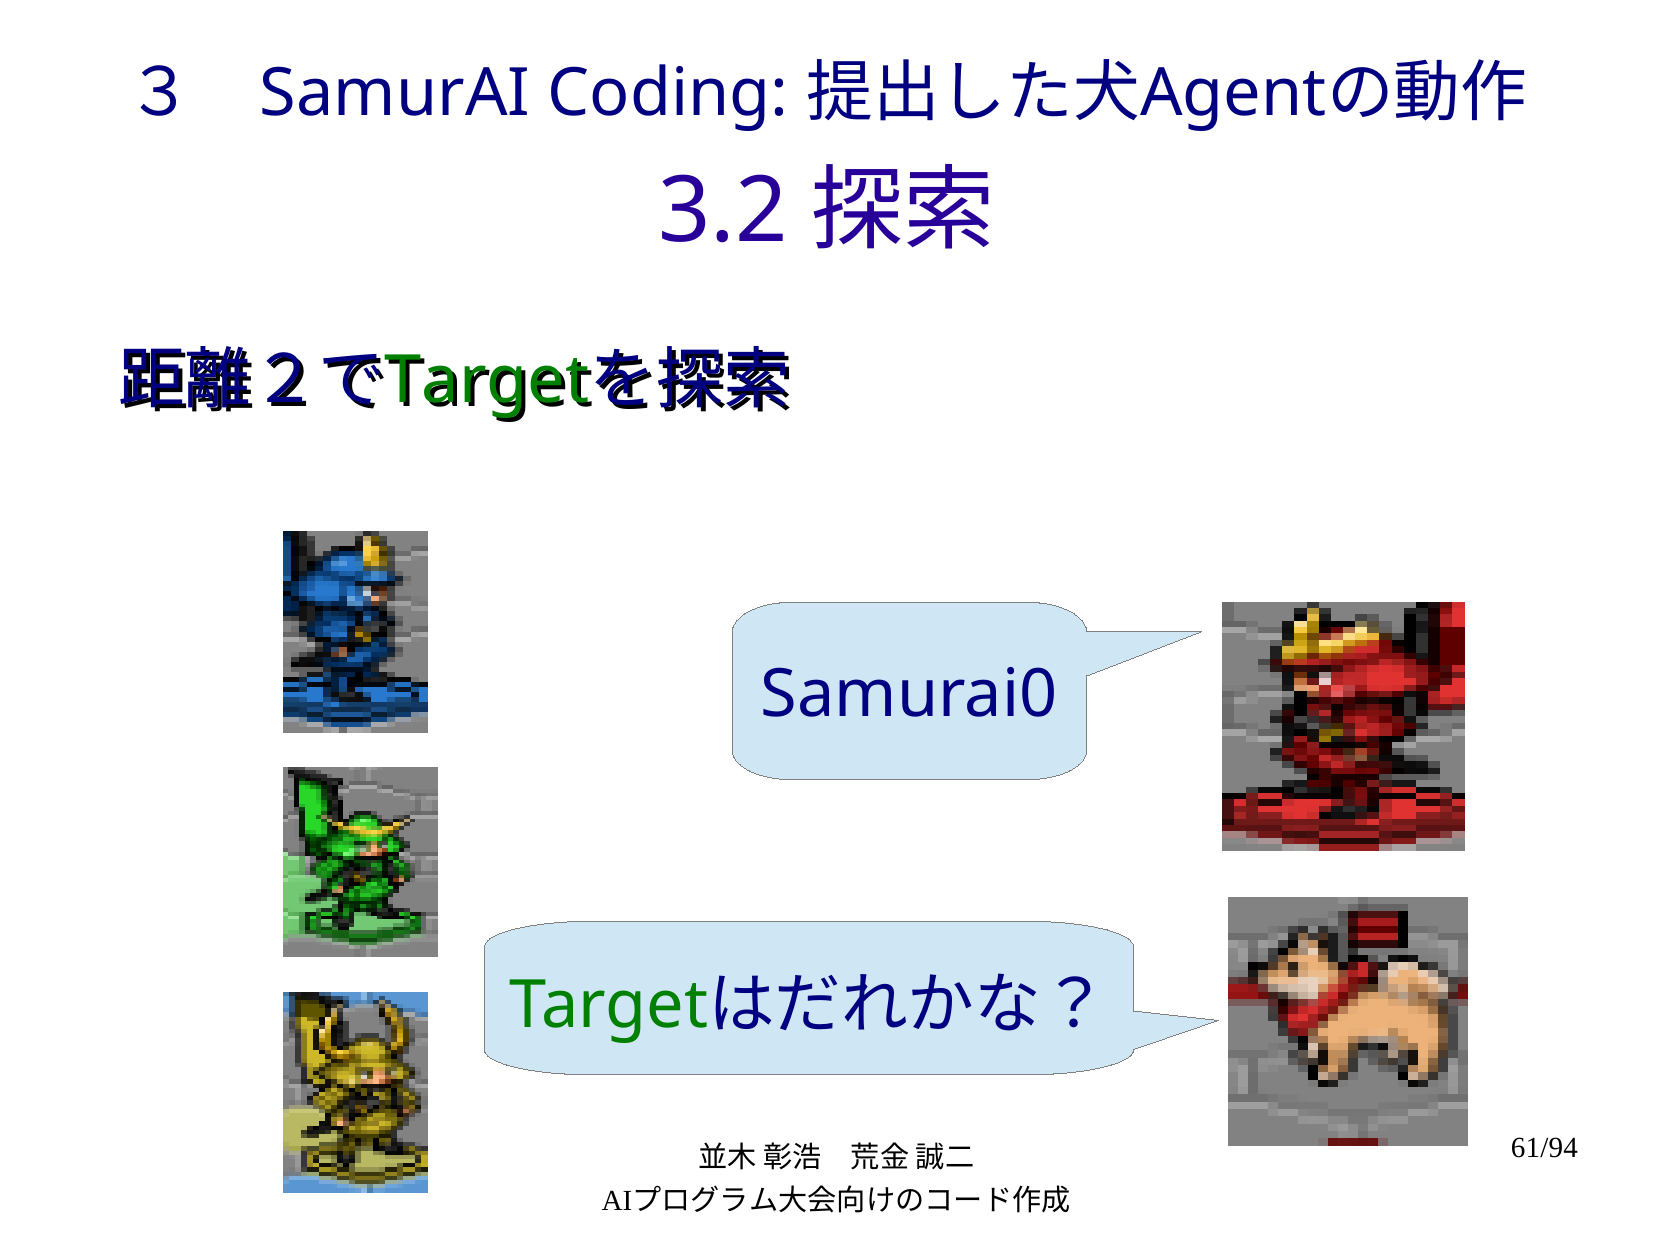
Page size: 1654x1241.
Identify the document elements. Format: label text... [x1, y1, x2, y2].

text_box Samurai0 [732, 602, 1202, 780]
picture [283, 992, 428, 1193]
title ３ SamurAI Coding: 提出した犬Agentの動作3.2 探索 [82, 49, 1571, 257]
text_box Targetはだれかな？ [484, 921, 1219, 1075]
picture [283, 767, 438, 957]
picture [1222, 602, 1465, 851]
picture [283, 531, 428, 733]
picture [1228, 897, 1468, 1146]
list 距離２でTargetを探索 [118, 324, 1571, 1045]
